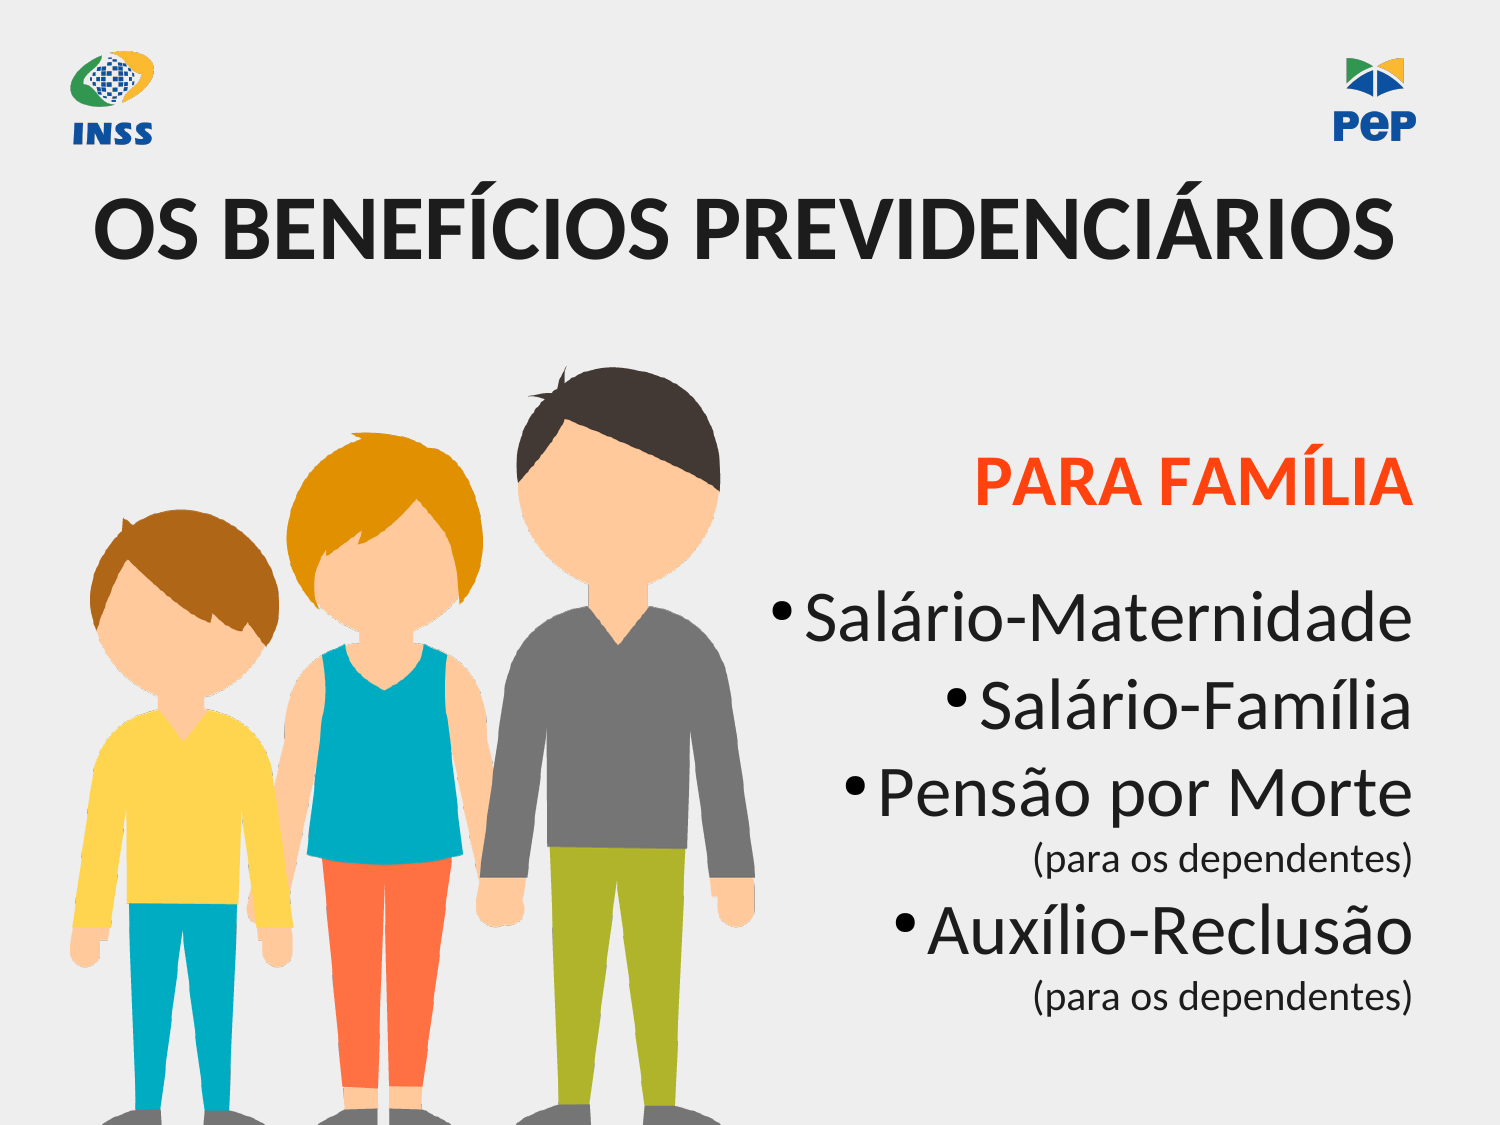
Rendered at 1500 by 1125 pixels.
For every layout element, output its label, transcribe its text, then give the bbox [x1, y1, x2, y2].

picture [1334, 58, 1416, 141]
text_box PARA FAMÍLIA [760, 425, 1430, 528]
title OS BENEFÍCIOS PREVIDENCIÁRIOS [75, 177, 1417, 268]
picture [70, 51, 154, 145]
picture [70, 366, 755, 1125]
text_box Salário-Maternidade Salário-Família Pensão por Morte (para os dependentes) Auxílio-Reclusão (para os dependentes) [732, 566, 1418, 934]
